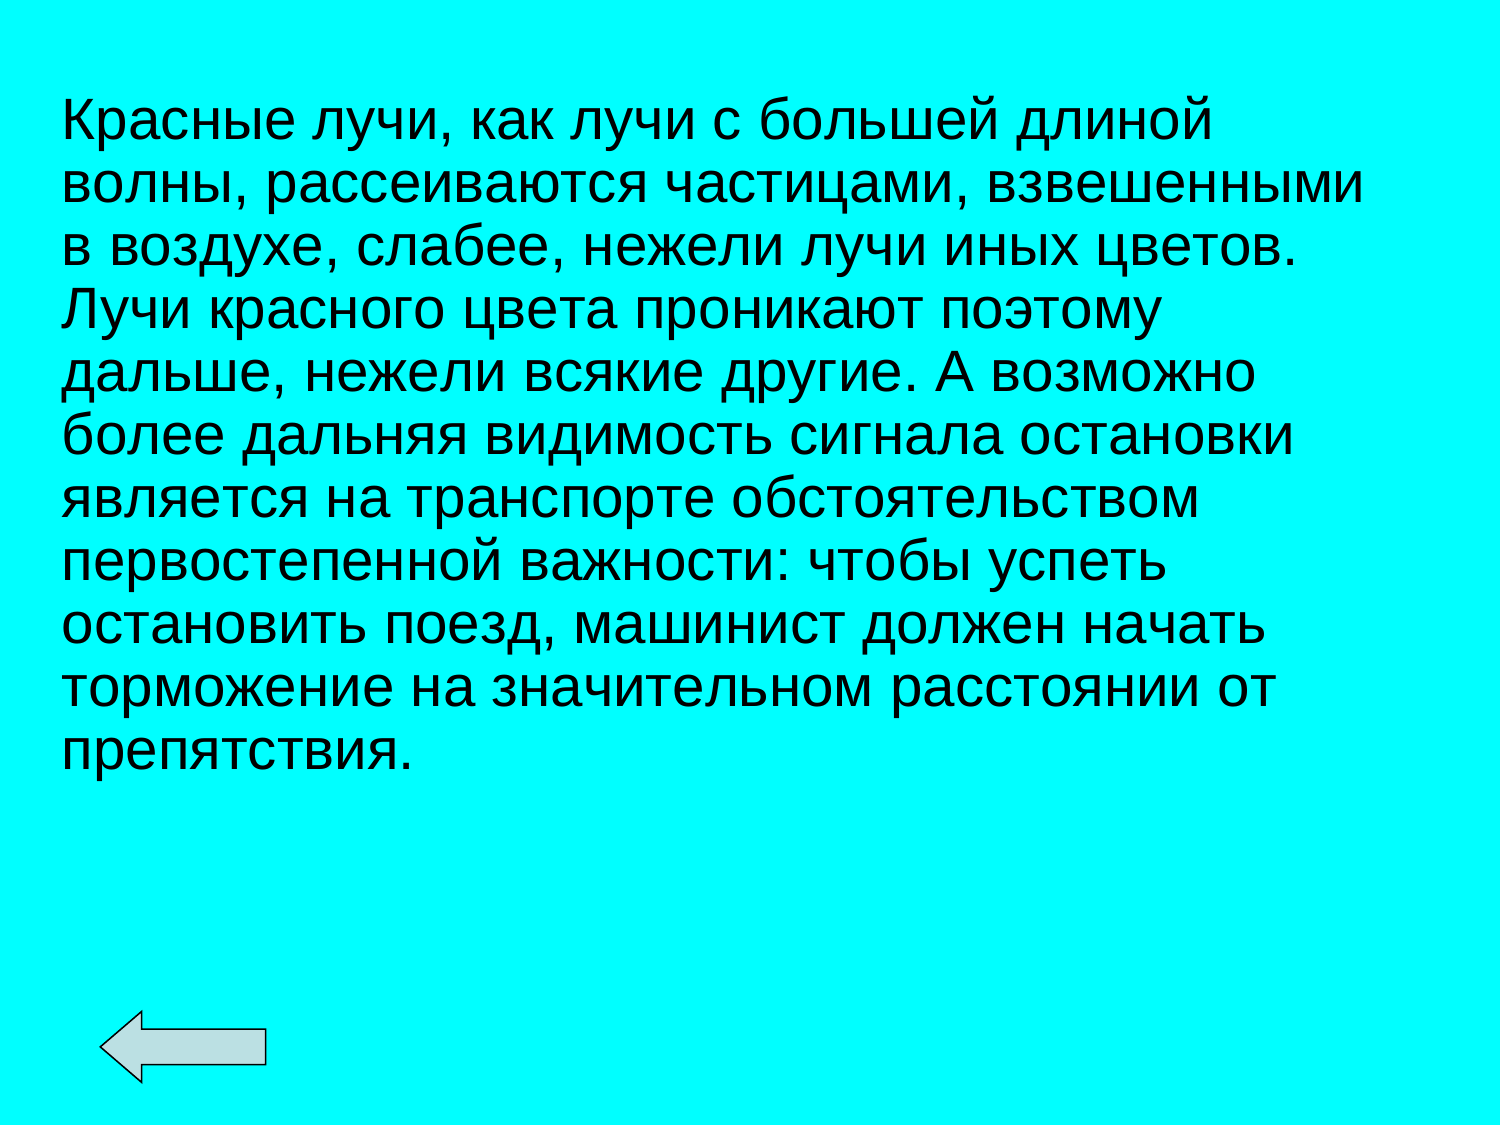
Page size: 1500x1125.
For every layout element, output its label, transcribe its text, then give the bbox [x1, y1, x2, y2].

list Красные лучи, как лучи с большей длиной волны, рассеиваются частицами, взвешенными в воздухе, слабее, нежели лучи иных цветов. Лучи красного цвета проникают поэтому дальше, нежели всякие другие. А возможно более дальняя видимость сигнала остановки является на транспорте обстоятельством первостепенной важности: чтобы успеть остановить поезд, машинист должен начать торможение на значительном расстоянии от препятствия. [46, 82, 1397, 825]
text_box [100, 1011, 266, 1083]
